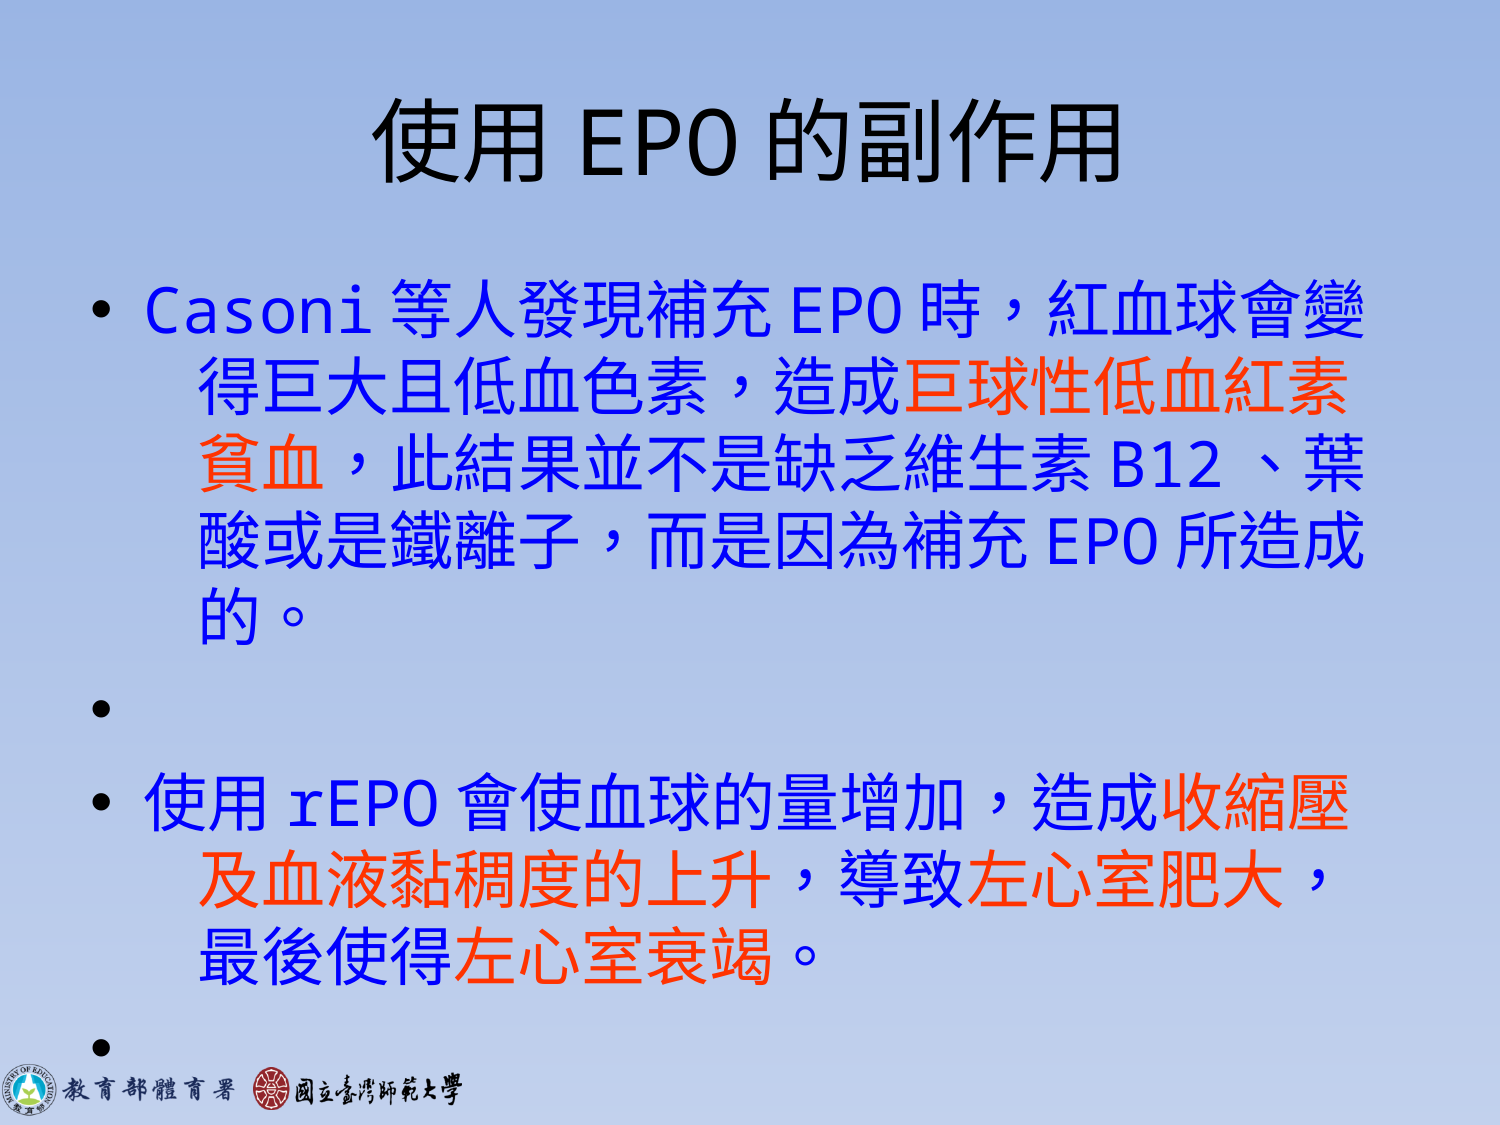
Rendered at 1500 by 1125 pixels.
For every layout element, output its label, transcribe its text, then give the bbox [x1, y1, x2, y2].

title 使用EPO的副作用 [75, 45, 1426, 233]
list Casoni等人發現補充EPO時，紅血球會變得巨大且低血色素，造成巨球性低血紅素貧血，此結果並不是缺乏維生素B12、葉酸或是鐵離子，而是因為補充EPO所造成的。 使用rEPO會使血球的量增加，造成收縮壓及血液黏稠度的上升，導致左心室肥大，最後使得左心室衰竭。 [75, 262, 1426, 1005]
